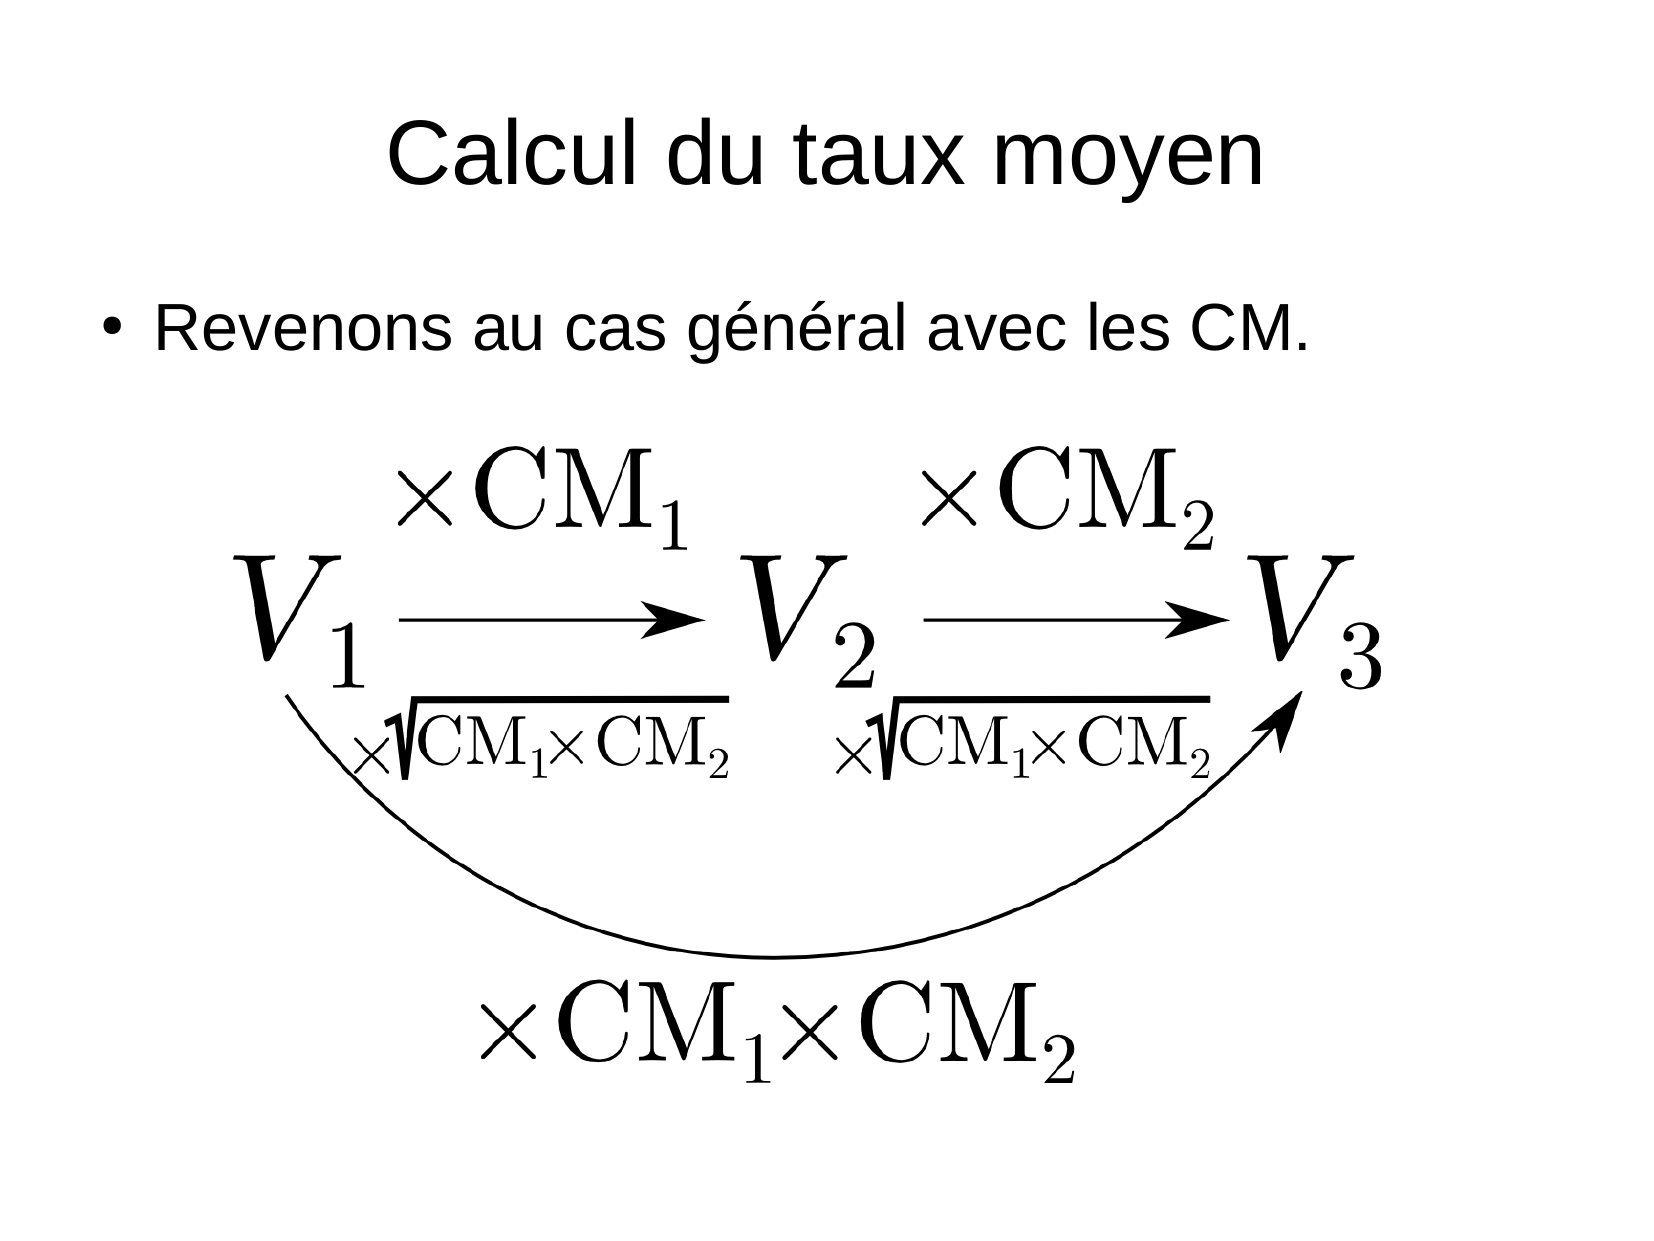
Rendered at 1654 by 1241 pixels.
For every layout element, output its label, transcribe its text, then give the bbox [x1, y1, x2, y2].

list Revenons au cas général avec les CM. [82, 290, 1571, 1010]
picture [233, 446, 1381, 1083]
title Calcul du taux moyen [82, 49, 1571, 257]
